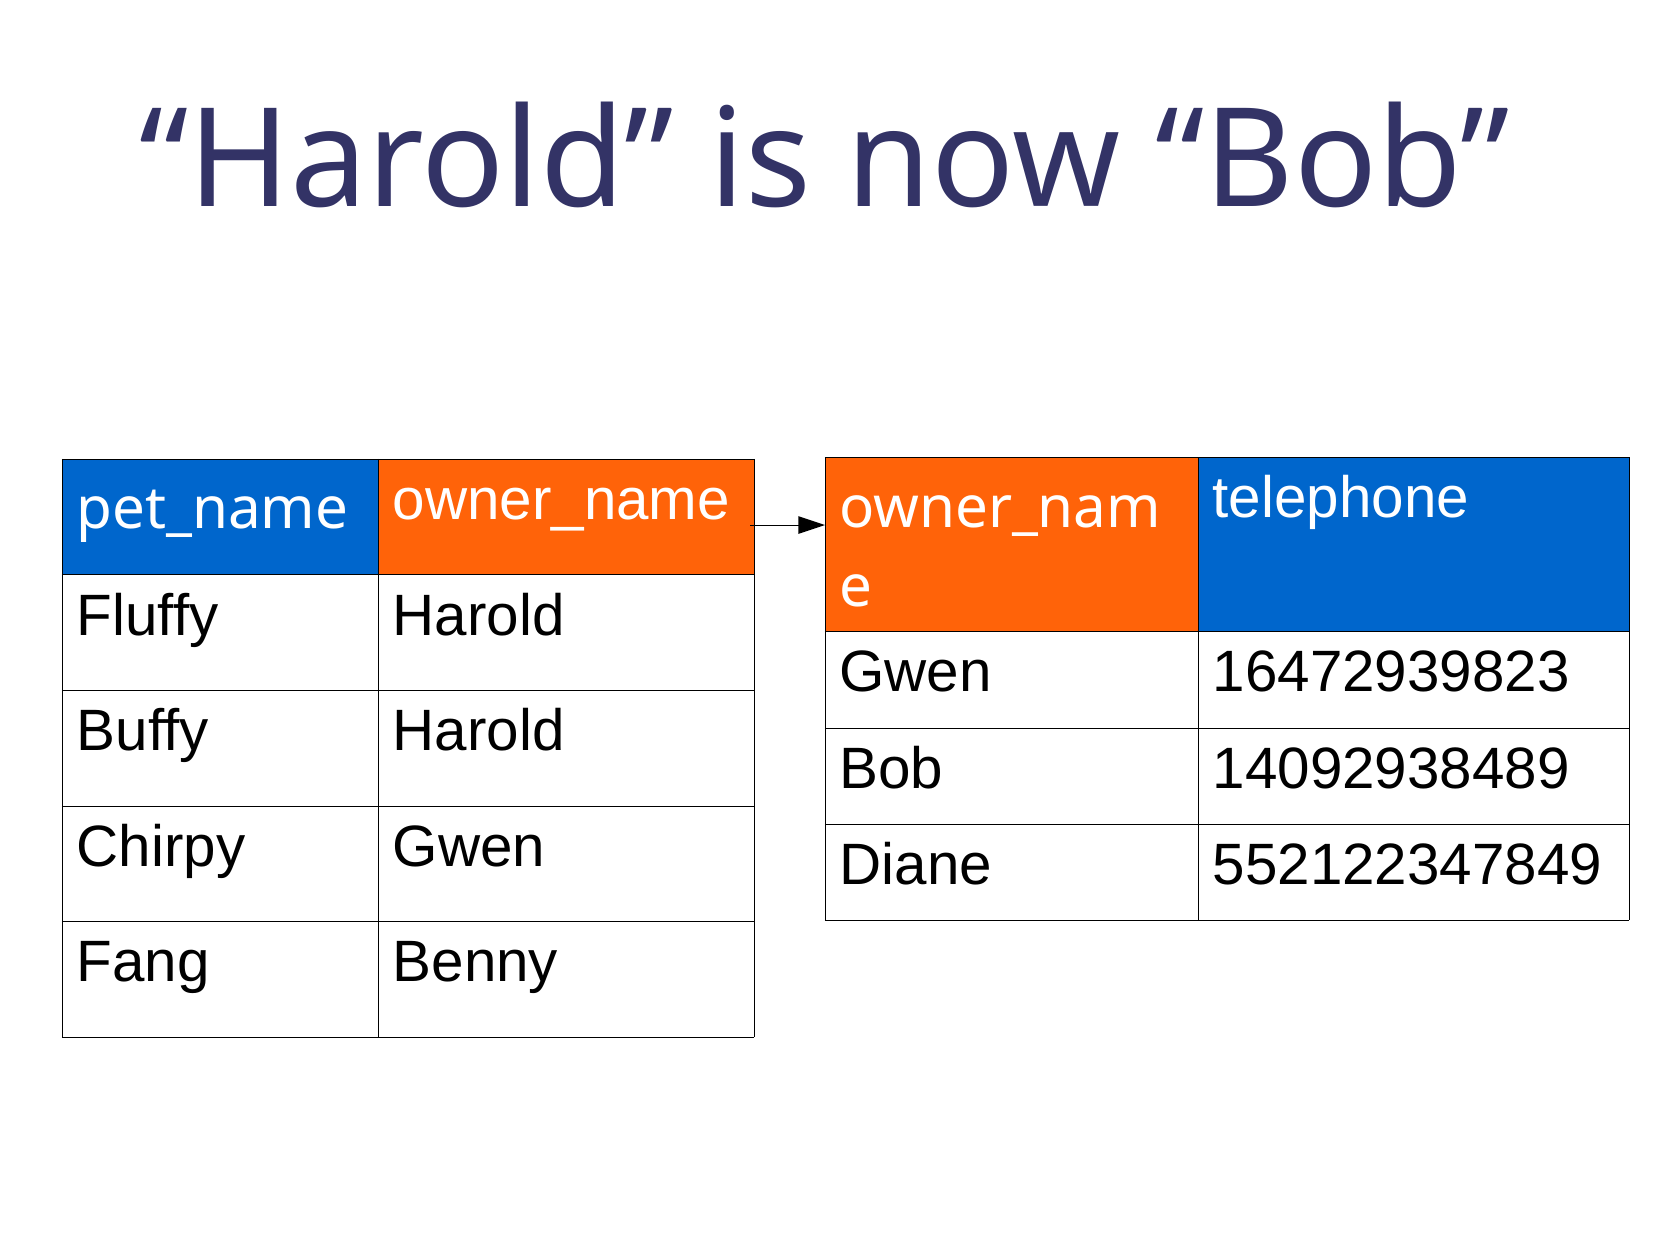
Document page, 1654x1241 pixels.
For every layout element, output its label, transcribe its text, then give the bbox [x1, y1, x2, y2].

table_cell Harold [379, 575, 754, 690]
table_cell Gwen [826, 632, 1198, 728]
title “Harold” is now “Bob” [37, 56, 1613, 250]
table_cell Gwen [379, 807, 754, 921]
table_cell Fang [63, 922, 378, 1037]
table_cell Harold [379, 691, 754, 806]
table_cell Benny [379, 922, 754, 1037]
table_cell Buffy [63, 691, 378, 806]
table_header telephone [1199, 458, 1629, 631]
table_cell Bob [826, 729, 1198, 824]
table_cell 14092938489 [1199, 729, 1629, 824]
table_header owner_name [379, 460, 754, 574]
table_cell 552122347849 [1199, 825, 1629, 920]
table_cell Fluffy [63, 575, 378, 690]
table_cell Diane [826, 825, 1198, 920]
table_cell 16472939823 [1199, 632, 1629, 728]
table_cell Chirpy [63, 807, 378, 921]
table_header pet_name [63, 460, 378, 574]
table_header owner_name [826, 458, 1198, 631]
